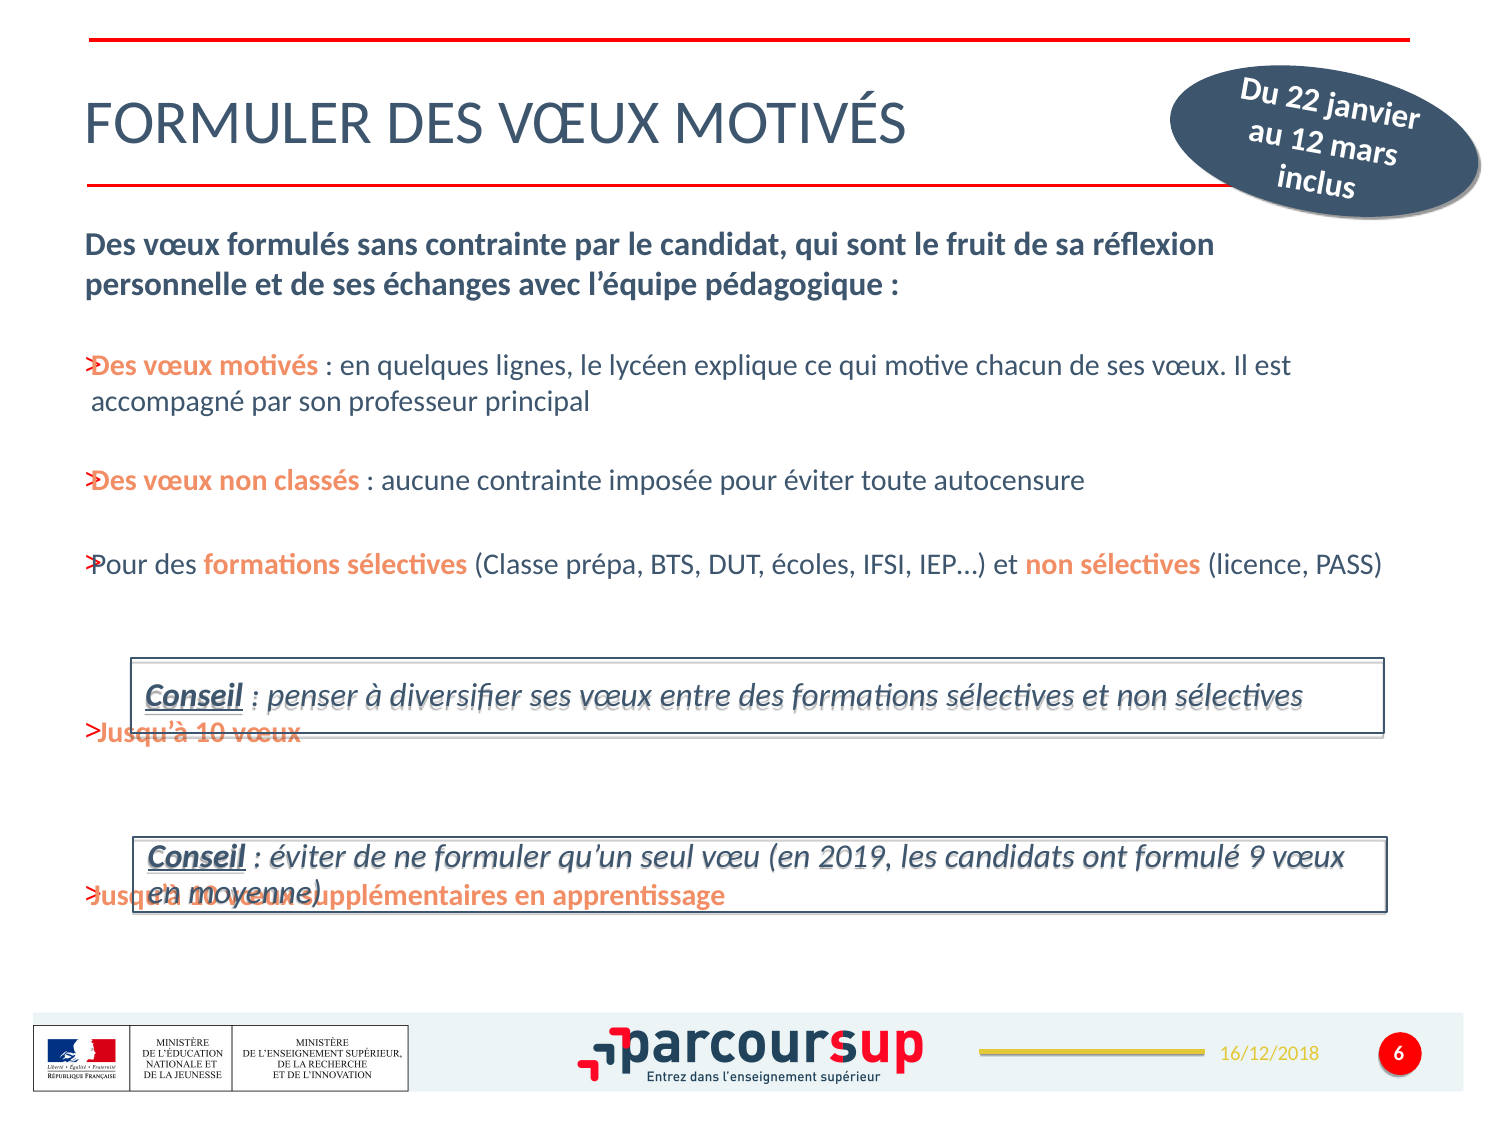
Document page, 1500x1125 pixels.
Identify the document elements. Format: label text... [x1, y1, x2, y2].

slide_number <numéro> [1368, 1031, 1430, 1074]
text_box Du 22 janvier au 12 mars inclus [1170, 65, 1479, 217]
list Des vœux formulés sans contrainte par le candidat, qui sont le fruit de sa réflexion personnelle et de ses échanges avec l’équipe pédagogique : Des vœux motivés : en quelques lignes, le lycéen explique ce qui motive chacun de ses vœux. Il est accompagné par son professeur principal Des vœux non classés : aucune contrainte imposée pour éviter toute autocensure Pour des formations sélectives (Classe prépa, BTS, DUT, écoles, IFSI, IEP…) et non sélectives (licence, PASS) Jusqu’à 10 vœux Jusqu’à 10 vœux supplémentaires en apprentissage [69, 214, 1409, 1010]
title Formuler des vœux motivés [69, 12, 1409, 214]
picture [0, 0, 1499, 1124]
text_box Conseil : penser à diversifier ses vœux entre des formations sélectives et non sélectives [130, 658, 1385, 734]
text_box Conseil : éviter de ne formuler qu’un seul vœu (en 2019, les candidats ont formulé 9 vœux en moyenne) [133, 836, 1387, 912]
